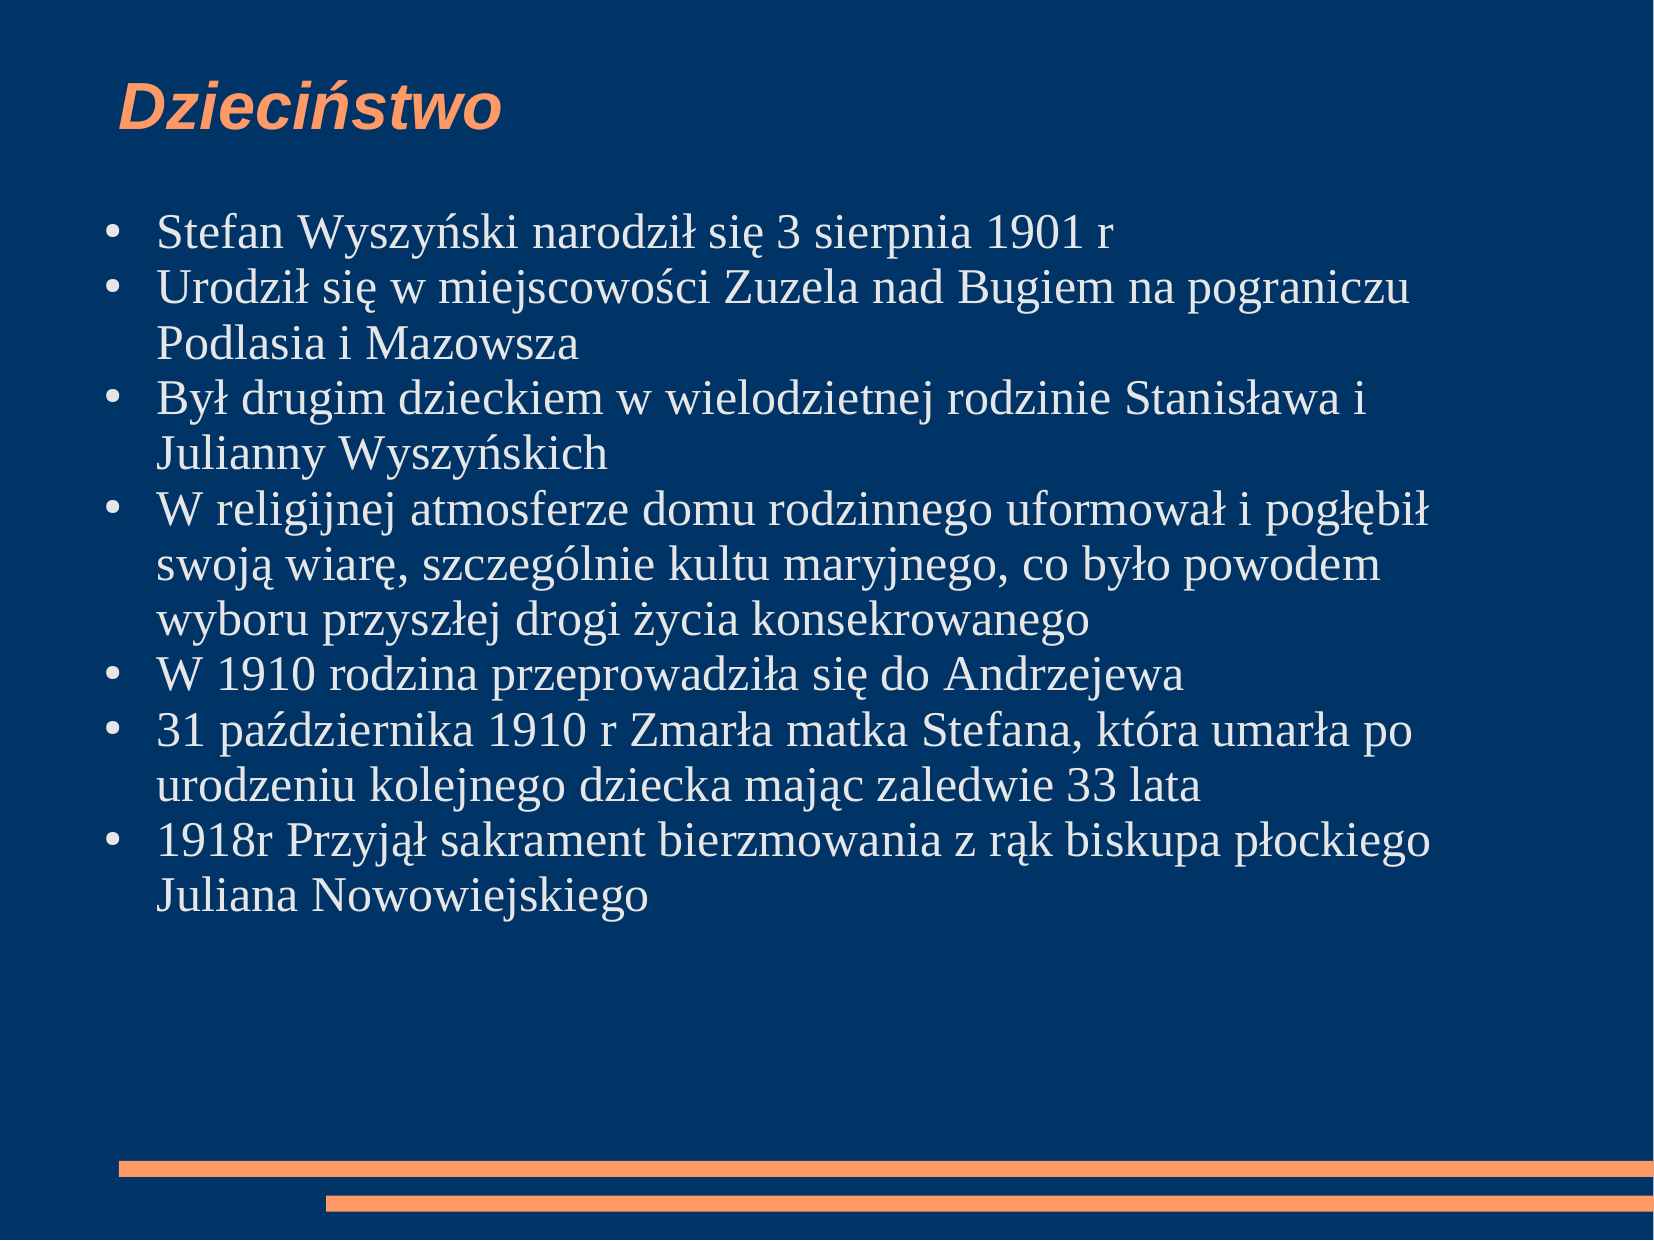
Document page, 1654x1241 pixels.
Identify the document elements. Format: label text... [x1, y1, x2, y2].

title Dzieciństwo [118, 23, 1531, 190]
list Stefan Wyszyński narodził się 3 sierpnia 1901 r Urodził się w miejscowości Zuzela nad Bugiem na pograniczu Podlasia i Mazowsza Był drugim dzieckiem w wielodzietnej rodzinie Stanisława i Julianny Wyszyńskich W religijnej atmosferze domu rodzinnego uformował i pogłębił swoją wiarę, szczególnie kultu maryjnego, co było powodem wyboru przyszłej drogi życia konsekrowanego W 1910 rodzina przeprowadziła się do Andrzejewa 31 października 1910 r Zmarła matka Stefana, która umarła po urodzeniu kolejnego dziecka mając zaledwie 33 lata 1918r Przyjął sakrament bierzmowania z rąk biskupa płockiego Juliana Nowowiejskiego [86, 204, 1524, 1126]
